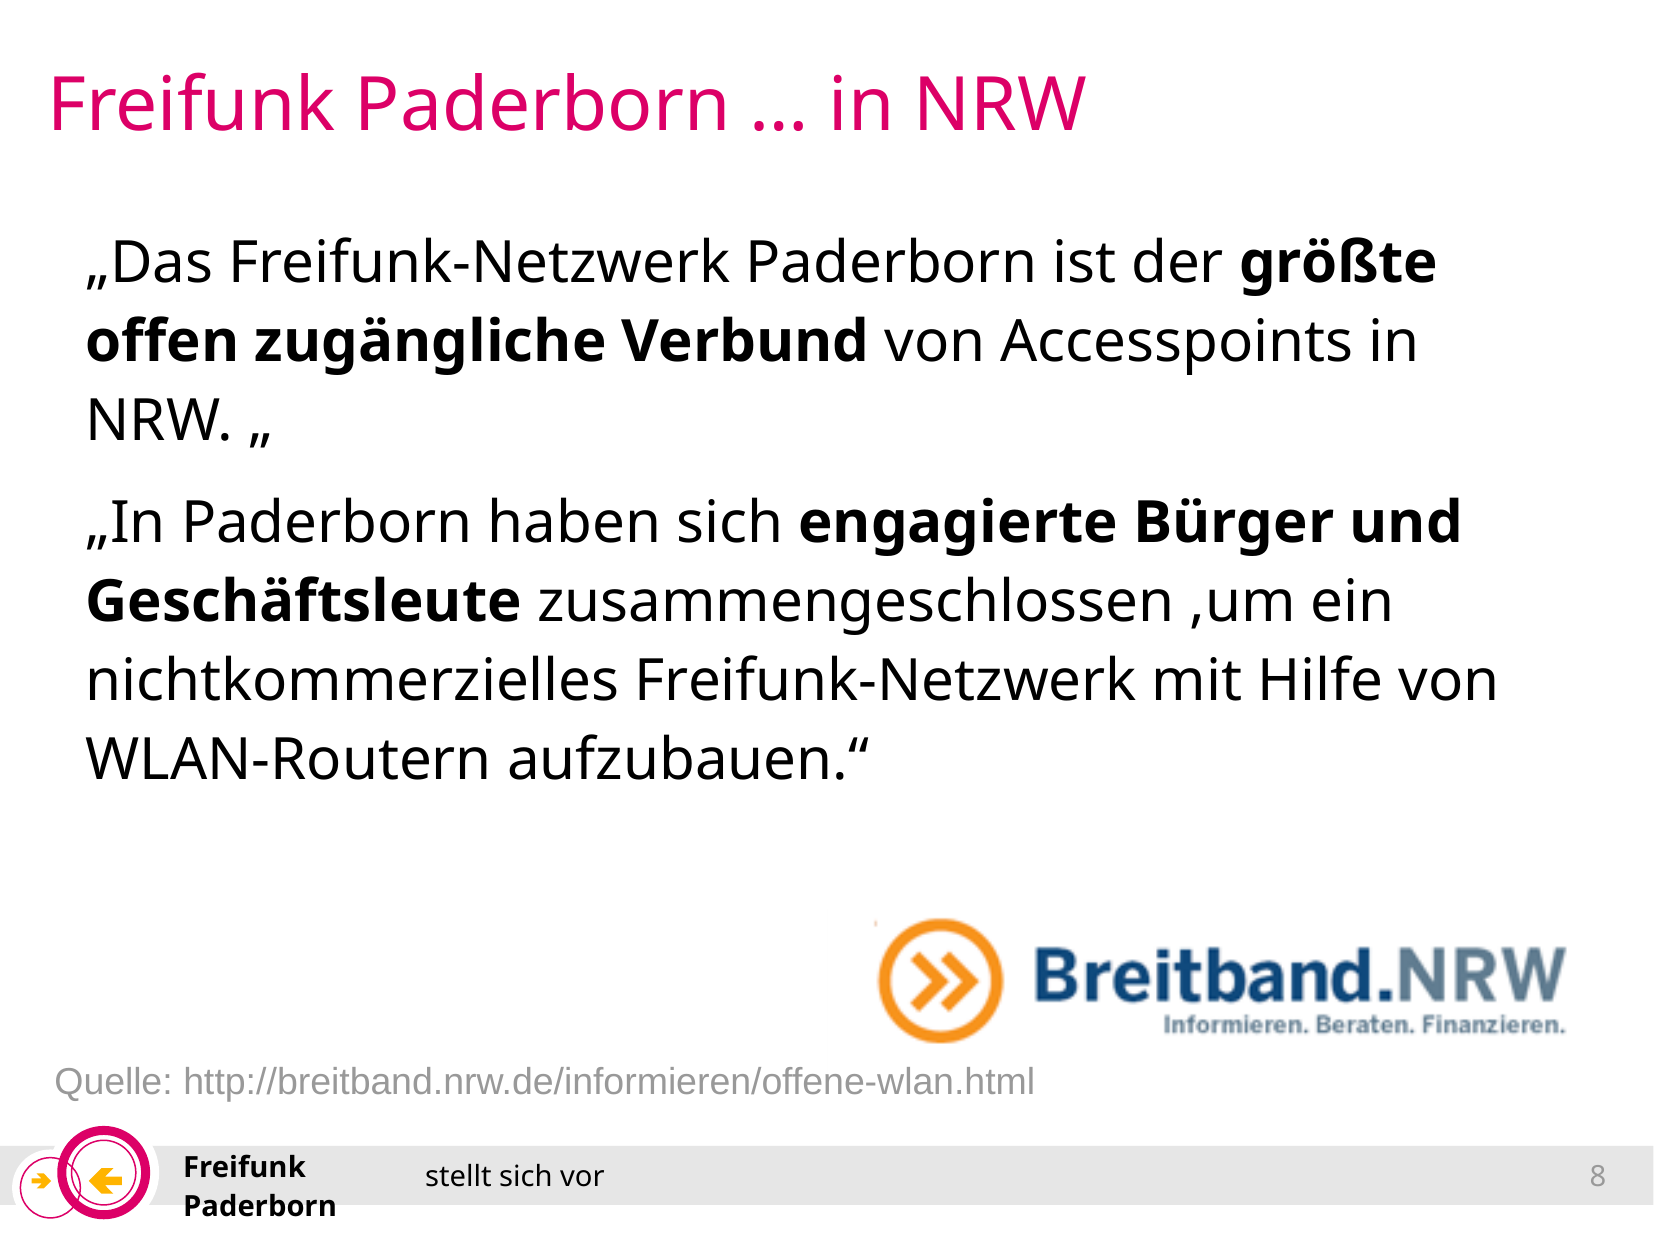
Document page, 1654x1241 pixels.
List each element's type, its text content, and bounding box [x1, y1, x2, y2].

picture [826, 909, 1598, 1075]
title Freifunk Paderborn … in NRW [47, 45, 1607, 158]
text_box „Das Freifunk-Netzwerk Paderborn ist der größte offen zugängliche Verbund von Accesspoints in NRW. „ [70, 212, 1548, 382]
text_box „In Paderborn haben sich engagierte Bürger und Geschäftsleute zusammengeschlossen ,um ein nichtkommerzielles Freifunk-Netzwerk mit Hilfe von WLAN-Routern aufzubauen.“ [70, 472, 1597, 797]
text_box Quelle: http://breitband.nrw.de/informieren/offene-wlan.html [39, 1053, 1111, 1111]
